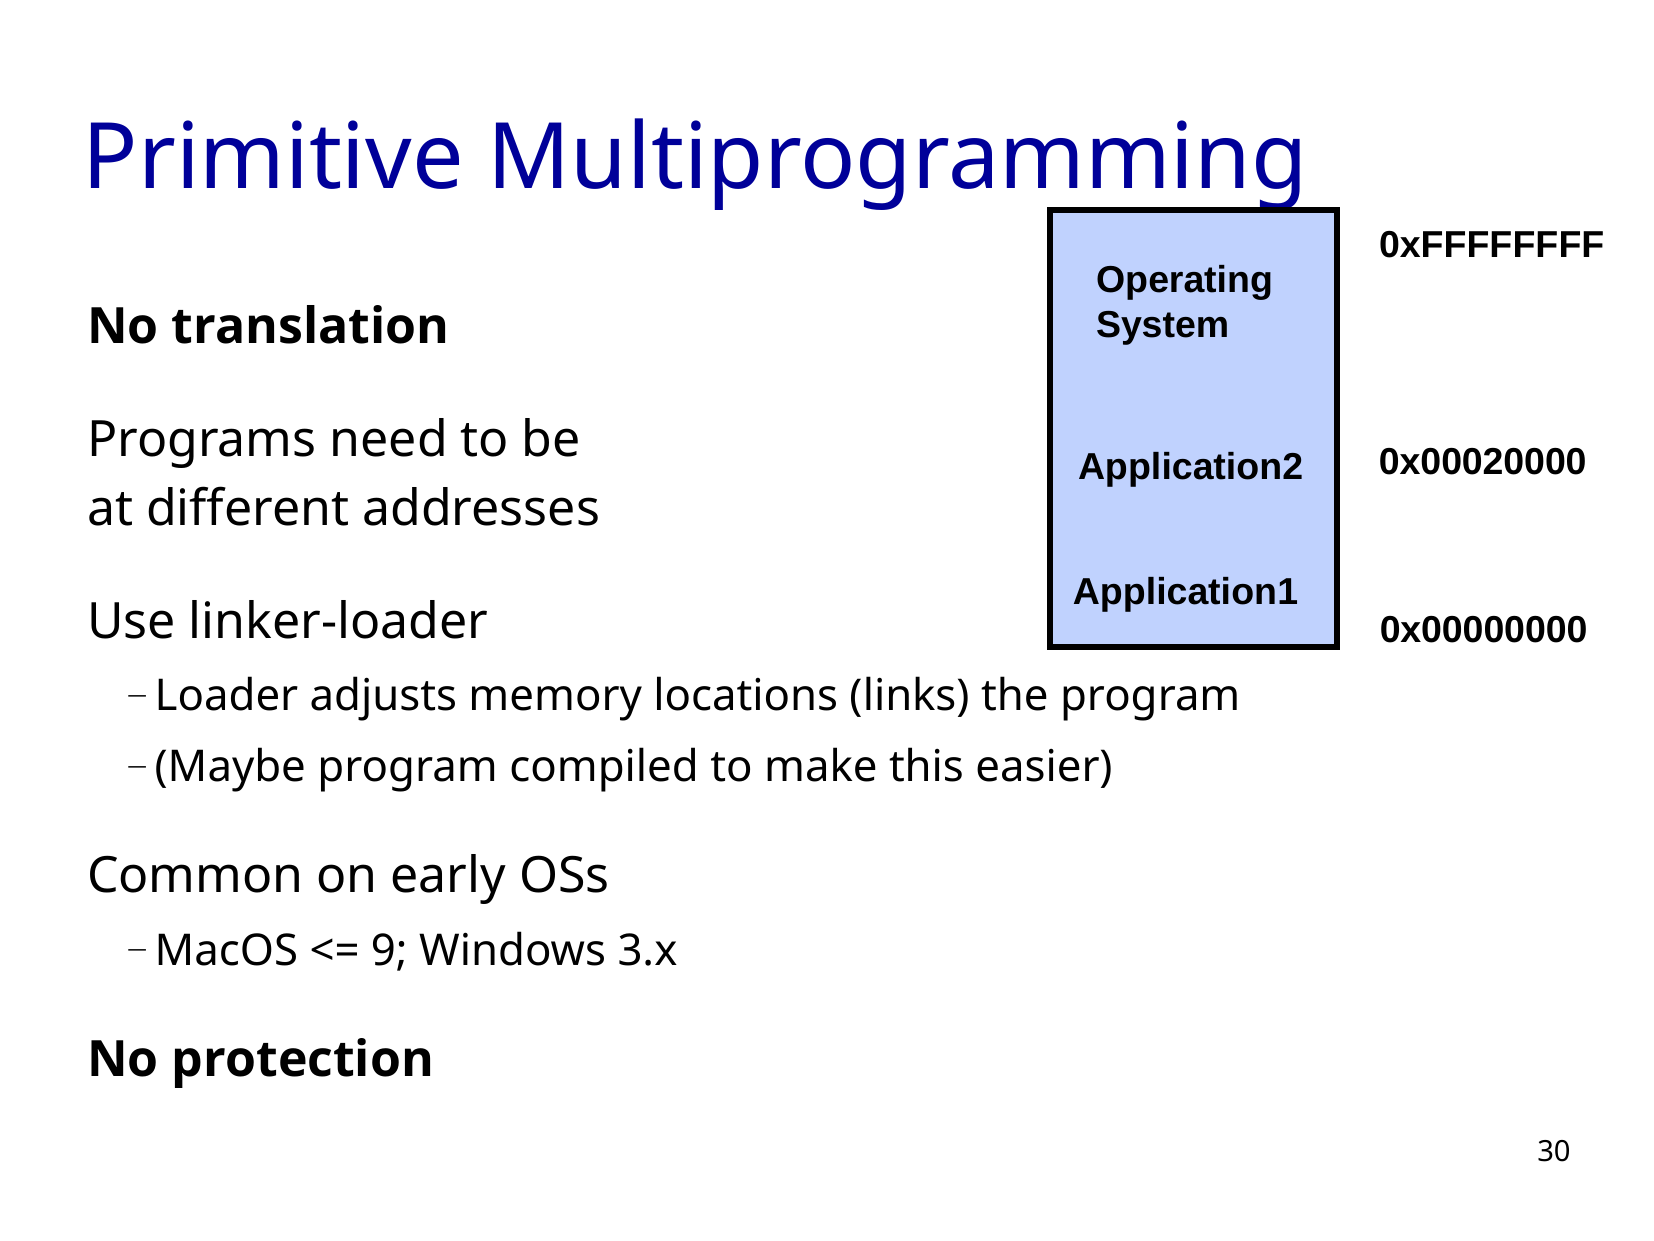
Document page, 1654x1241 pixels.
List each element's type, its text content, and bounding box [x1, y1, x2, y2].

list No translation Programs need to be at different addresses Use linker-loader Loader adjusts memory locations (links) the program (Maybe program compiled to make this easier) Common on early OSs MacOS <= 9; Windows 3.x No protection [60, 290, 1571, 1096]
text_box [1049, 209, 1338, 648]
text_box Operating System [1081, 247, 1289, 353]
text_box 0xFFFFFFFF [1364, 212, 1620, 272]
text_box Application1 [1058, 559, 1314, 620]
title Primitive Multiprogramming [82, 49, 1571, 257]
text_box 0x00020000 [1364, 430, 1602, 490]
text_box 0x00000000 [1365, 597, 1603, 658]
text_box Application2 [1063, 434, 1319, 495]
